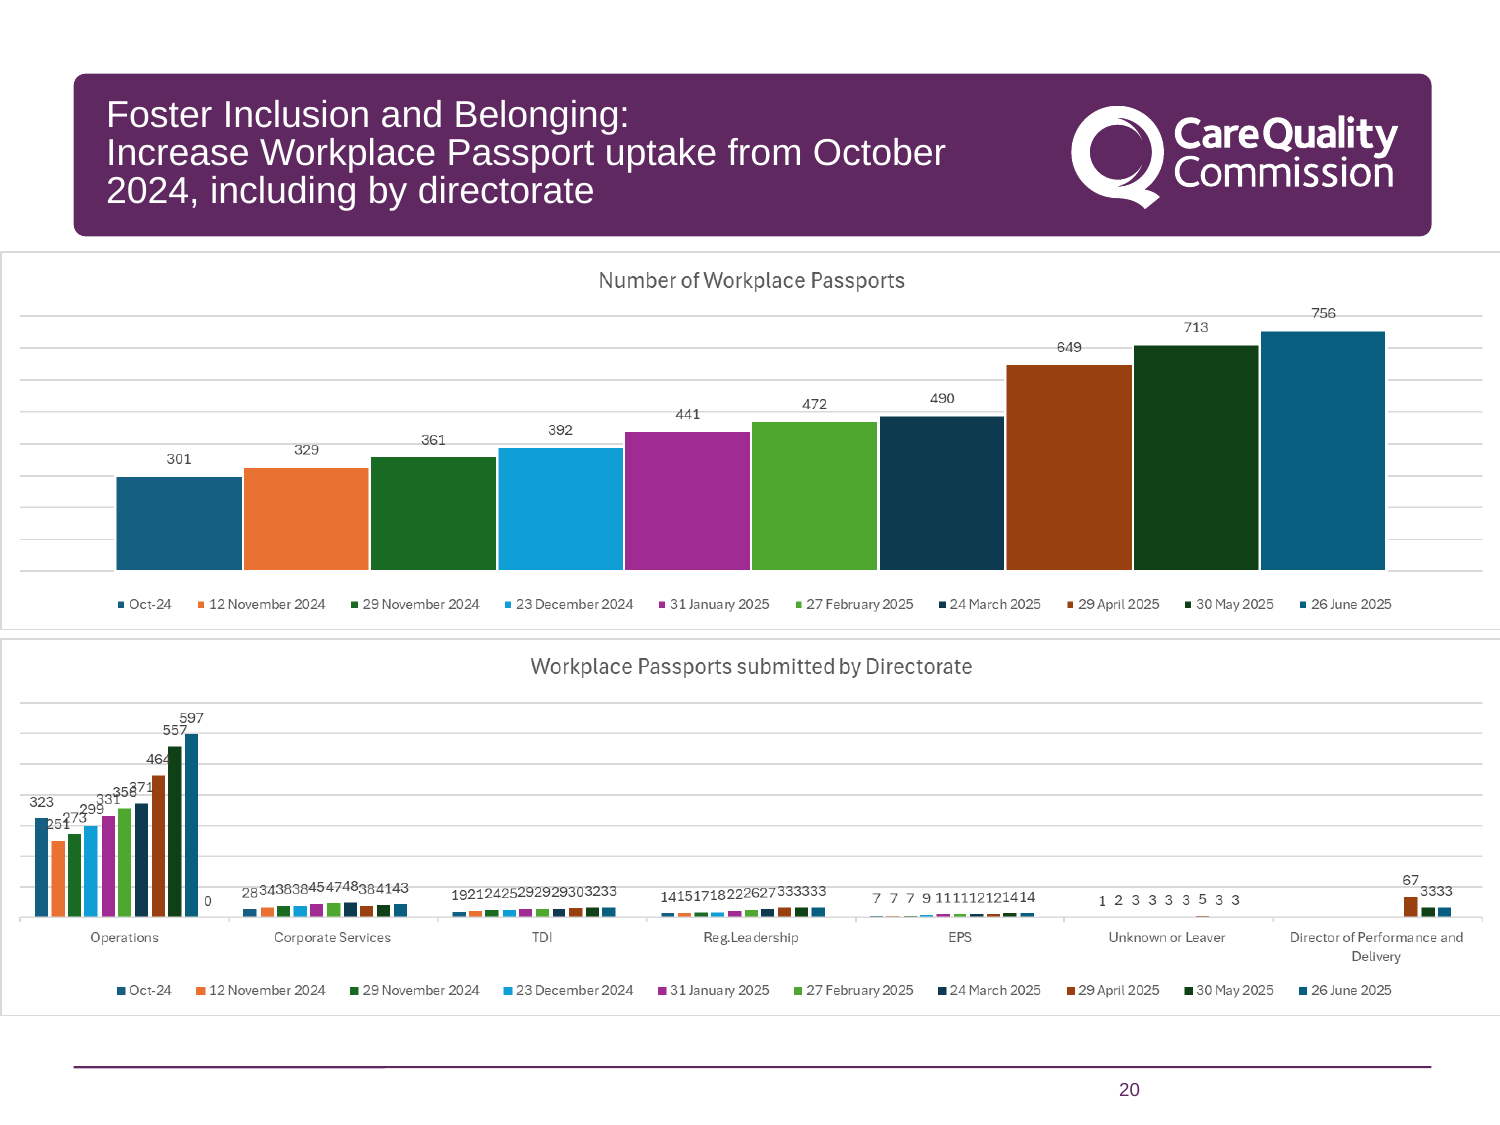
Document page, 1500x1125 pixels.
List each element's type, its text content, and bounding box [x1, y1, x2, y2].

title Foster Inclusion and Belonging: Increase Workplace Passport uptake from October 2024, including by directorate [106, 79, 1022, 229]
text_box 20 [1119, 1025, 1432, 1101]
picture [0, 638, 1500, 1016]
picture [0, 251, 1500, 630]
